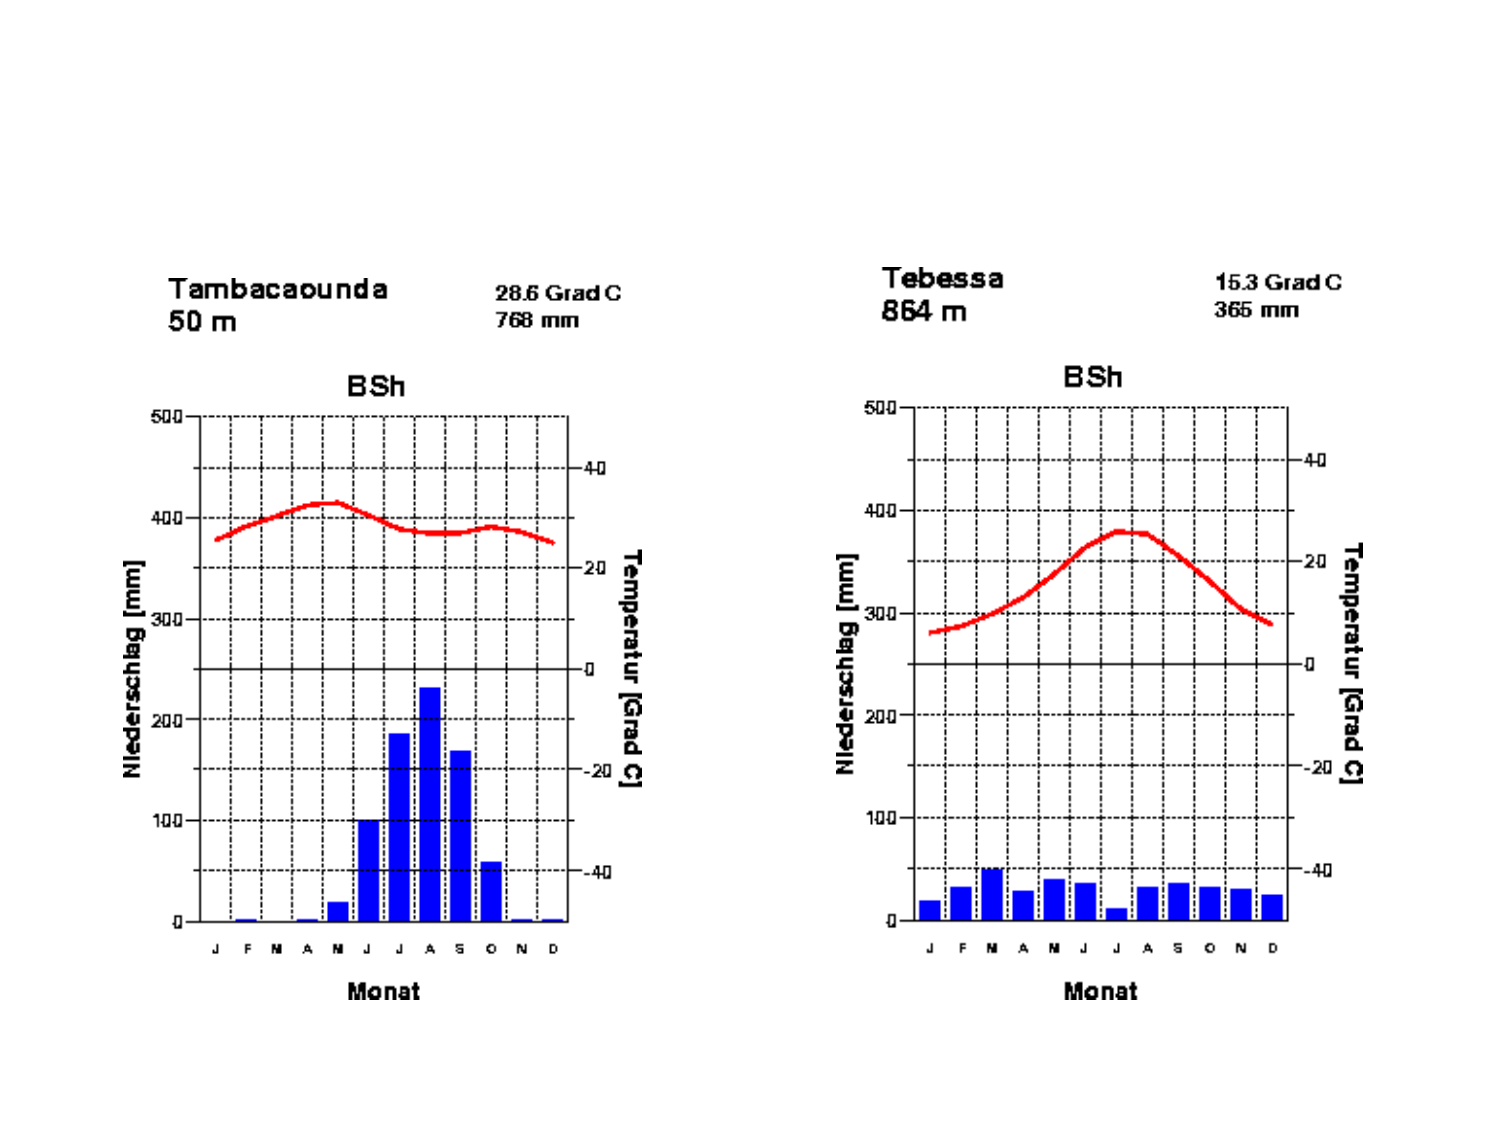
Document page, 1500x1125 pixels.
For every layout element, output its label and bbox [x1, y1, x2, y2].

picture [836, 267, 1363, 1000]
picture [123, 278, 642, 1000]
